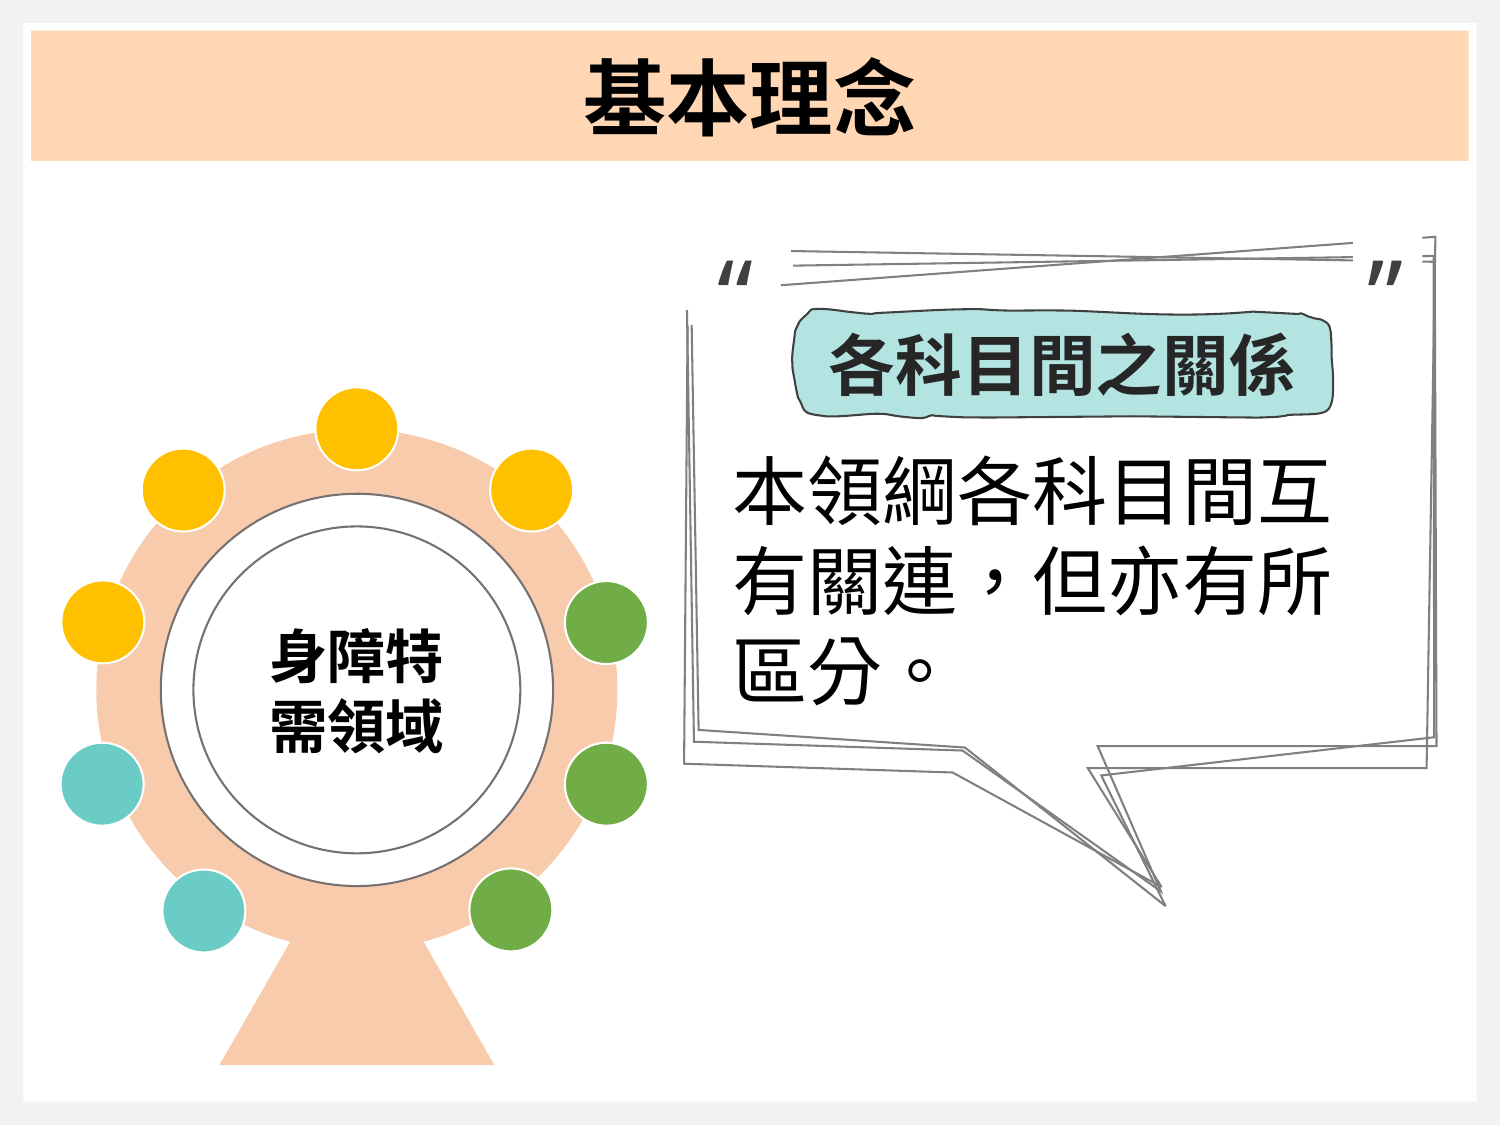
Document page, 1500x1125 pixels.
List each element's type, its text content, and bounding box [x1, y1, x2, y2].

text_box [60, 387, 648, 1066]
text_box 身障特需領域 [193, 526, 521, 854]
text_box ” [1353, 225, 1423, 361]
text_box 本領綱各科目間互有關連，但亦有所區分。 [717, 437, 1408, 723]
text_box “ [702, 225, 773, 361]
text_box 基本理念 [31, 30, 1469, 161]
text_box 各科目間之關係 [792, 308, 1334, 419]
